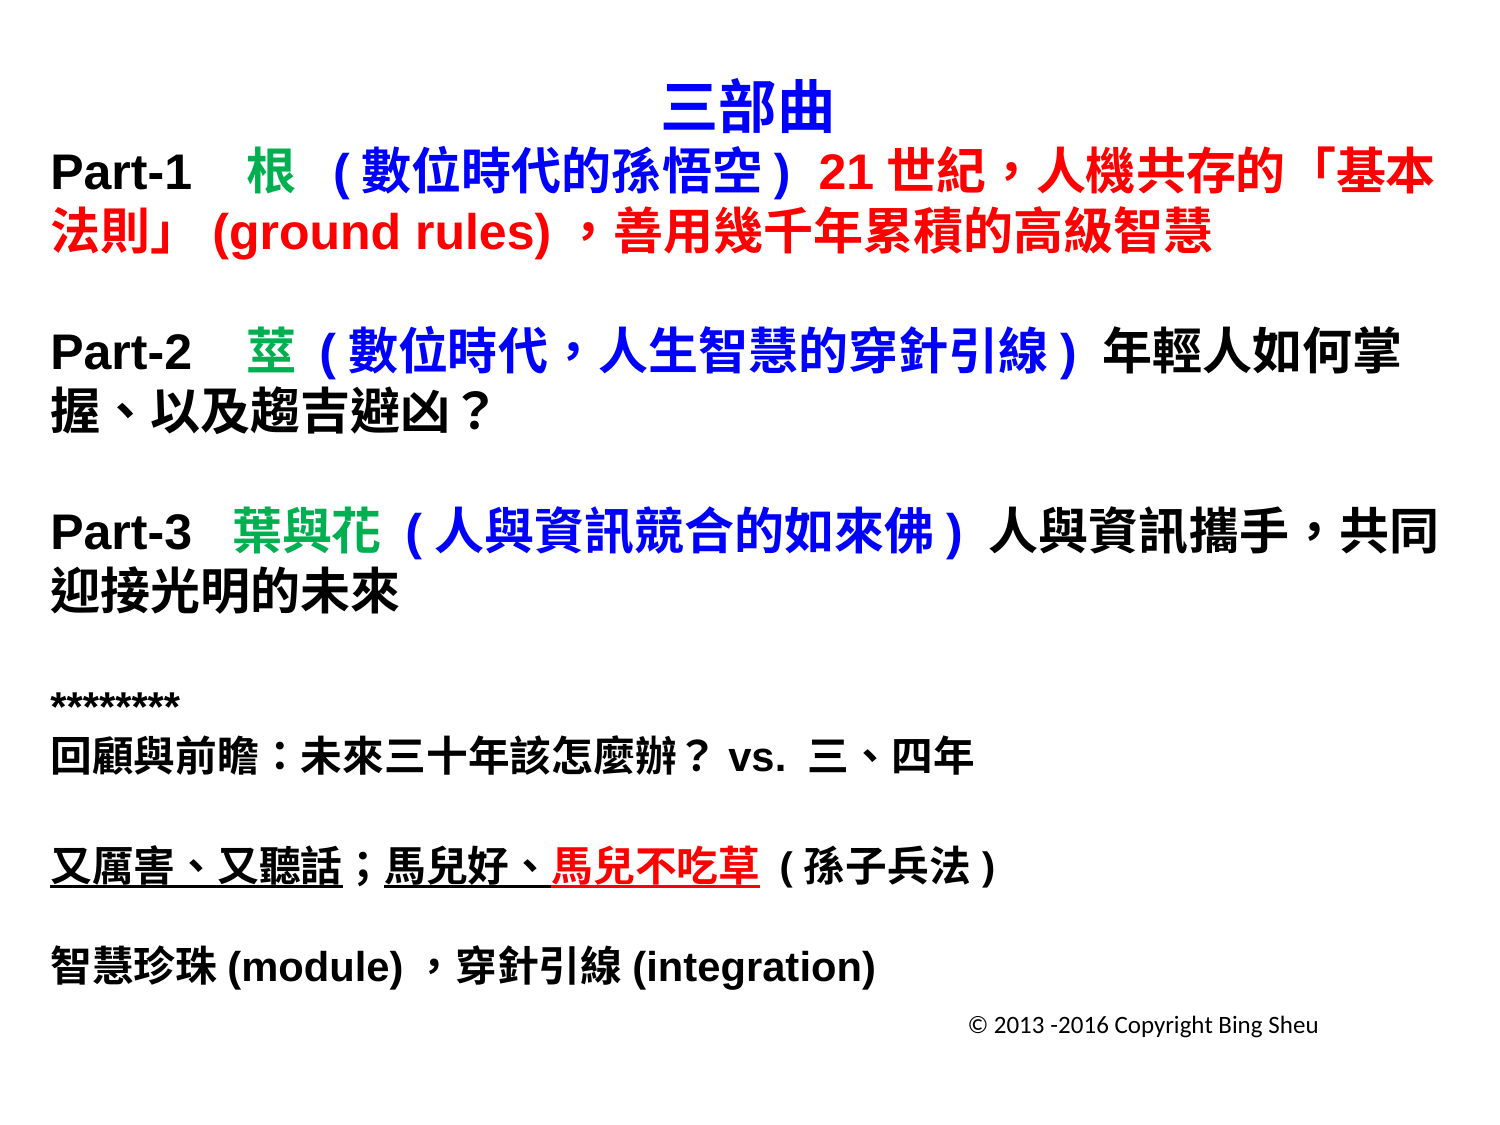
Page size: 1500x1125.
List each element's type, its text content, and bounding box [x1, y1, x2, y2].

footer © 2013 -2016 Copyright Bing Sheu [924, 999, 1363, 1048]
text_box 三部曲 Part-1 根 (數位時代的孫悟空) 21世紀，人機共存的「基本法則」(ground rules)，善用幾千年累積的高級智慧 Part-2 莖 (數位時代，人生智慧的穿針引線) 年輕人如何掌握、以及趨吉避凶？ Part-3 葉與花 (人與資訊競合的如來佛) 人與資訊攜手，共同迎接光明的未來 ******** 回顧與前瞻：未來三十年該怎麼辦？vs. 三、四年 又厲害、又聽話；馬兒好、馬兒不吃草 (孫子兵法) 智慧珍珠(module)，穿針引線(integration) [35, 62, 1461, 998]
